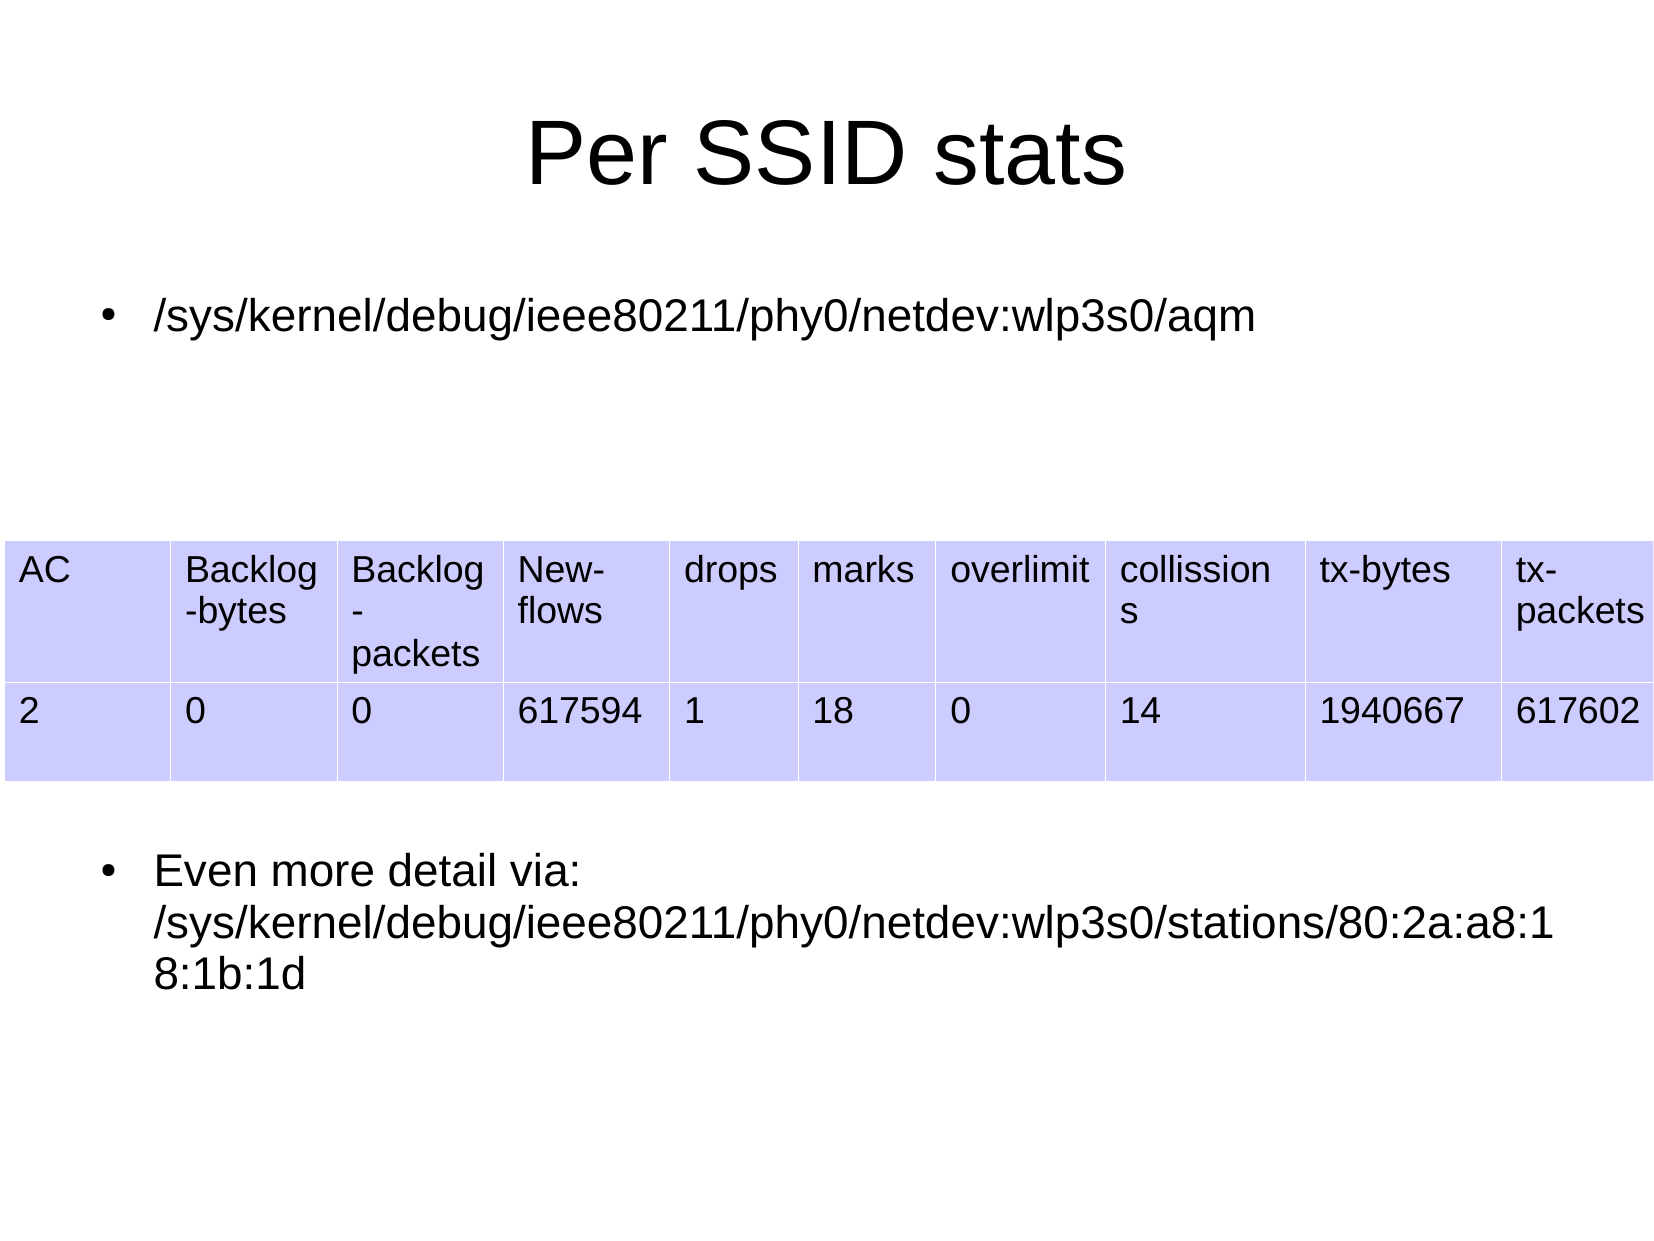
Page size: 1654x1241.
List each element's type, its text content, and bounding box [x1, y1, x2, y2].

table_header New-flows [504, 541, 669, 682]
table_header tx-bytes [1306, 541, 1501, 682]
title Per SSID stats [82, 49, 1571, 257]
table_header drops [670, 541, 798, 682]
table_cell 0 [171, 683, 337, 781]
table_cell 617602 [1502, 683, 1654, 781]
table_header Backlog-bytes [171, 541, 337, 682]
table_header tx-packets [1502, 541, 1654, 682]
table_header AC [5, 541, 170, 682]
table_header Backlog-packets [338, 541, 503, 682]
table_cell 0 [936, 683, 1105, 781]
table_cell 18 [799, 683, 935, 781]
table_cell 617594 [504, 683, 669, 781]
list /sys/kernel/debug/ieee80211/phy0/netdev:wlp3s0/aqm Even more detail via: /sys/kernel/debug/ieee80211/phy0/netdev:wlp3s0/stations/80:2a:a8:18:1b:1d [82, 290, 1571, 540]
table_cell 2 [5, 683, 170, 781]
table_header marks [799, 541, 935, 682]
list /sys/kernel/debug/ieee80211/phy0/netdev:wlp3s0/aqm Even more detail via: /sys/kernel/debug/ieee80211/phy0/netdev:wlp3s0/stations/80:2a:a8:18:1b:1d [82, 782, 1571, 1010]
table_header overlimit [936, 541, 1105, 682]
table_header collissions [1106, 541, 1305, 682]
table_cell 1 [670, 683, 798, 781]
table_cell 14 [1106, 683, 1305, 781]
table_cell 1940667 [1306, 683, 1501, 781]
table_cell 0 [338, 683, 503, 781]
